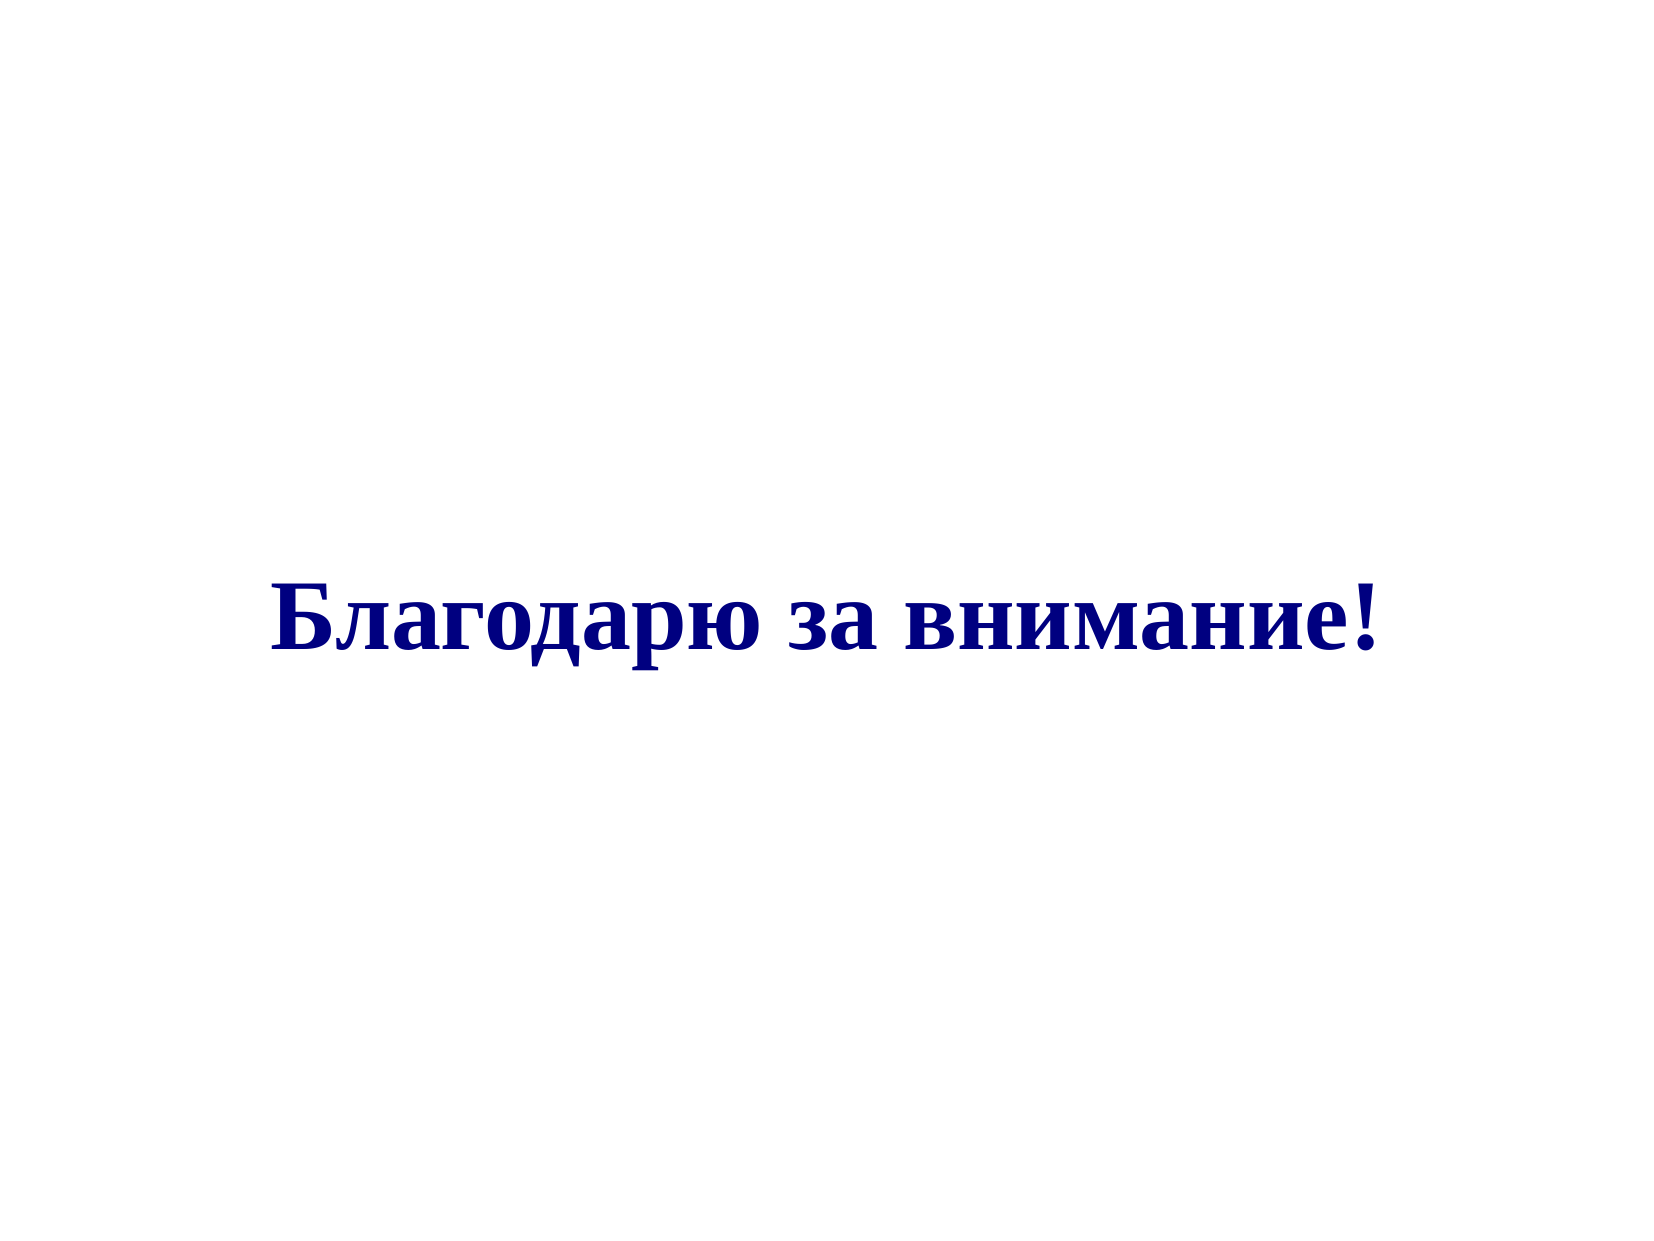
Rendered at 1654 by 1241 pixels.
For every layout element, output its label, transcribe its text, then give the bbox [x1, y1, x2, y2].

list Благодарю за внимание! [82, 290, 1571, 1010]
